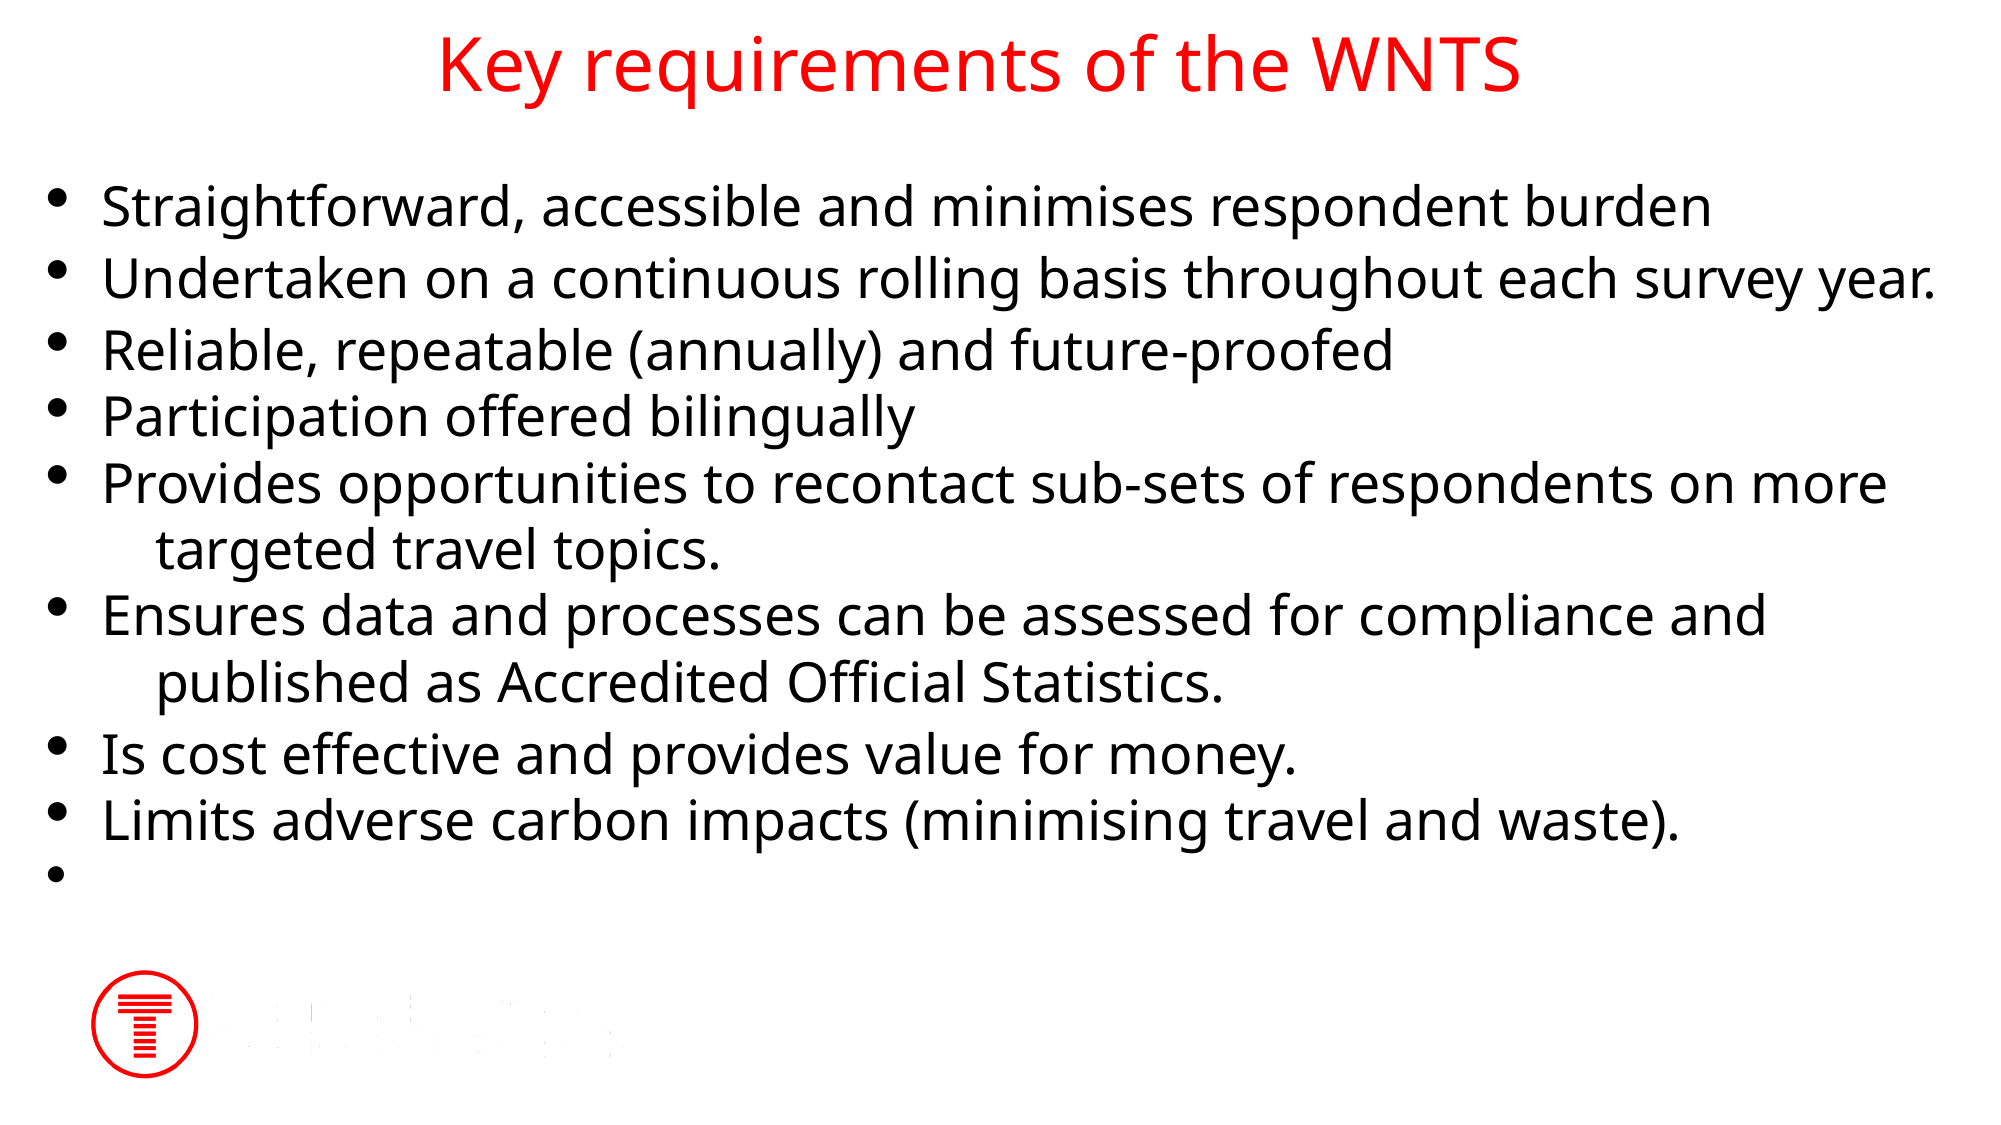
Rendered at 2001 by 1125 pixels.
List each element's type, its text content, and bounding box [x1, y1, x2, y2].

list Straightforward, accessible and minimises respondent burden Undertaken on a continuous rolling basis throughout each survey year. Reliable, repeatable (annually) and future-proofed Participation offered bilingually Provides opportunities to recontact sub-sets of respondents on more targeted travel topics. Ensures data and processes can be assessed for compliance and published as Accredited Official Statistics. Is cost effective and provides value for money. Limits adverse carbon impacts (minimising travel and waste). [33, 104, 1955, 924]
text_box Key requirements of the WNTS [45, 25, 1916, 104]
